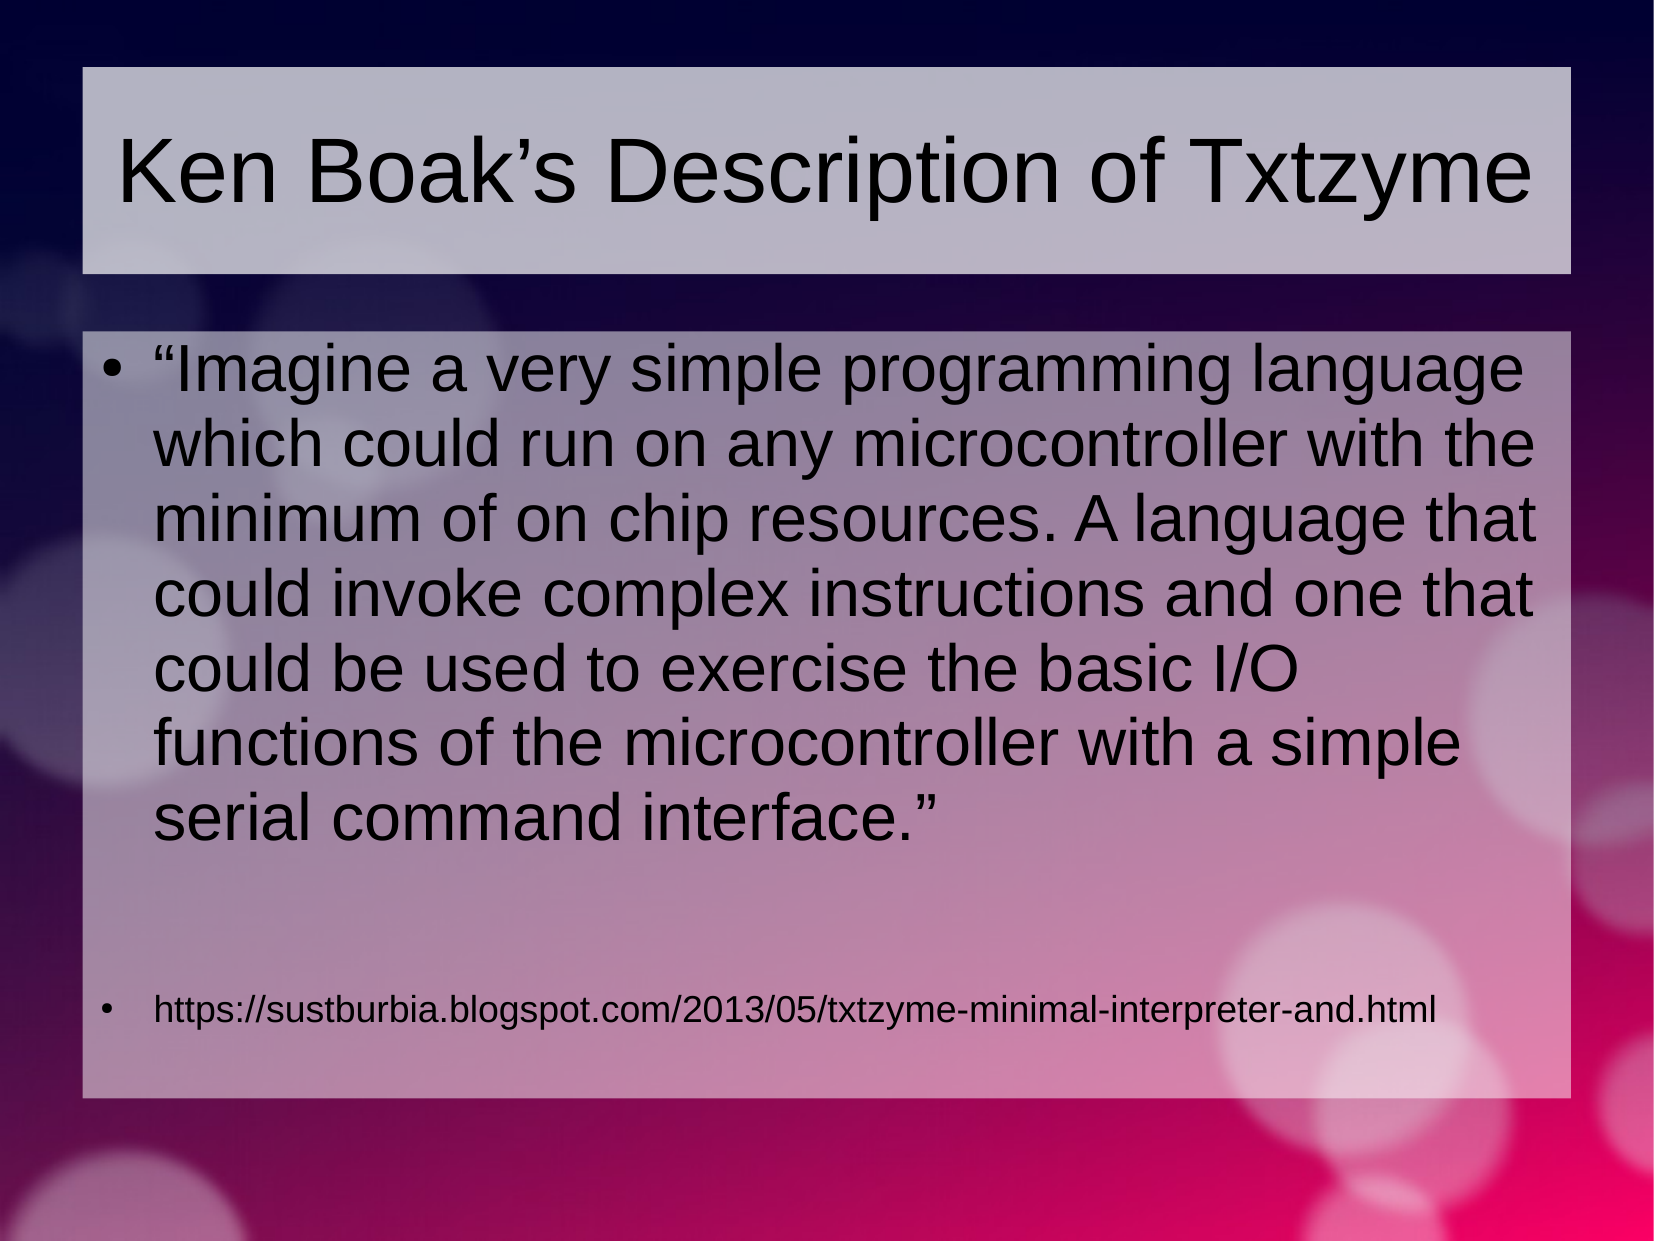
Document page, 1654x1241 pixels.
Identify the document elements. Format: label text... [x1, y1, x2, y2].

list “Imagine a very simple programming language which could run on any microcontroller with the minimum of on chip resources. A language that could invoke complex instructions and one that could be used to exercise the basic I/O functions of the microcontroller with a simple serial command interface.” https://sustburbia.blogspot.com/2013/05/txtzyme-minimal-interpreter-and.html [82, 331, 1571, 1099]
picture [0, 0, 1654, 1241]
title Ken Boak’s Description of Txtzyme [82, 67, 1571, 275]
